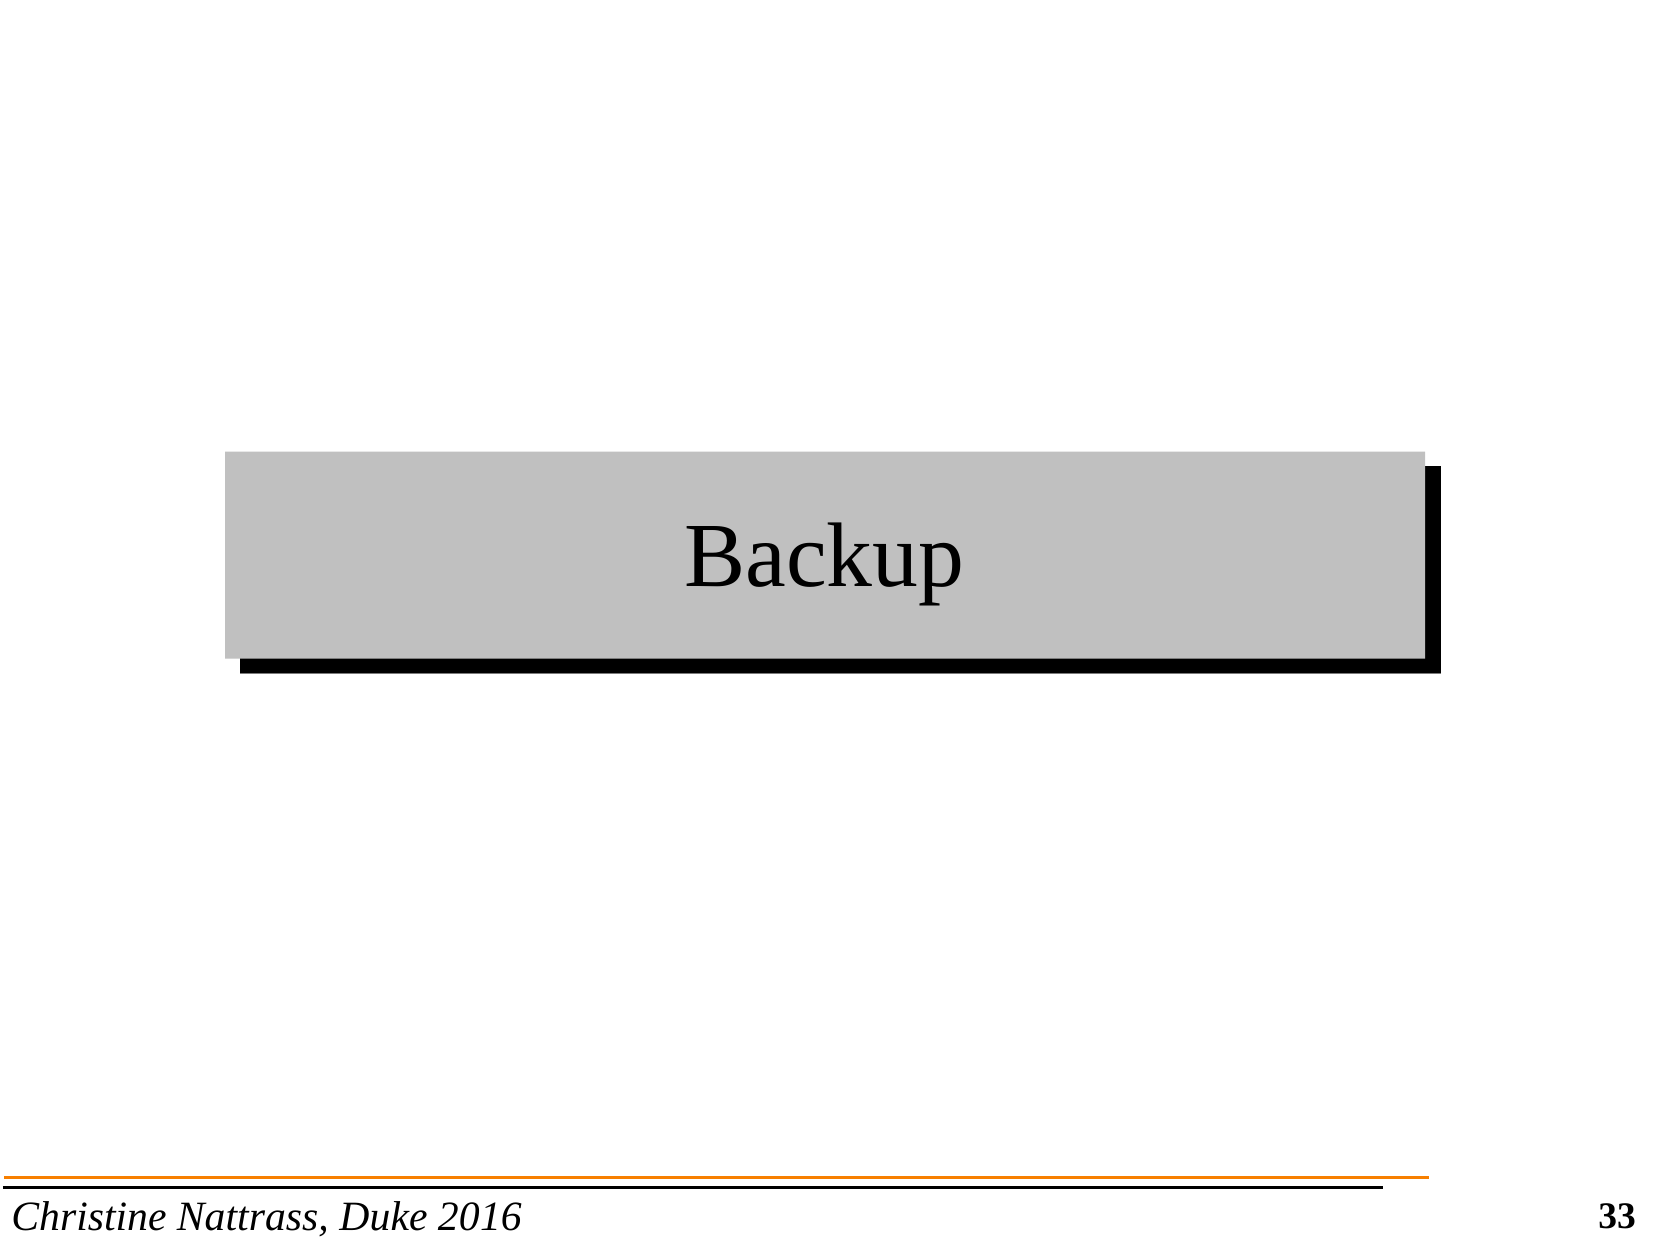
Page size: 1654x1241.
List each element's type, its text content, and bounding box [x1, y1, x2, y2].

title Backup [225, 451, 1426, 659]
